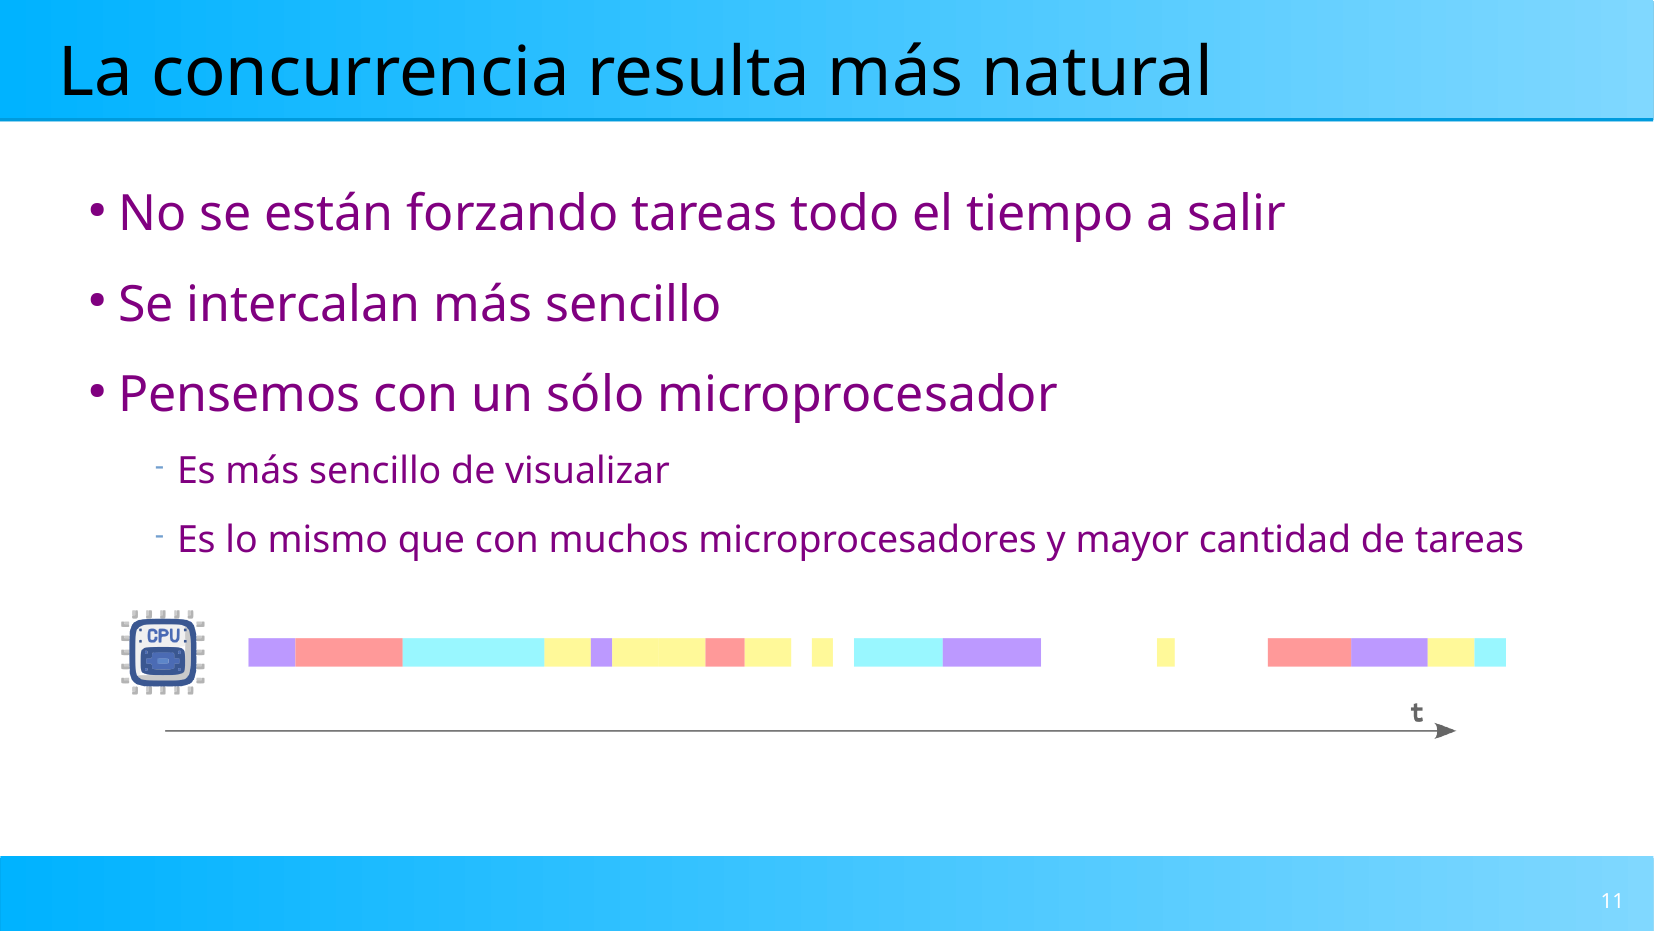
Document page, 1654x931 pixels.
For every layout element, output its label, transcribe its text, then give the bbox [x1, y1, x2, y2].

picture [118, 607, 1506, 739]
list No se están forzando tareas todo el tiempo a salir Se intercalan más sencillo Pensemos con un sólo microprocesador Es más sencillo de visualizar Es lo mismo que con muchos microprocesadores y mayor cantidad de tareas [59, 177, 1595, 768]
title La concurrencia resulta más natural [59, 29, 1595, 108]
